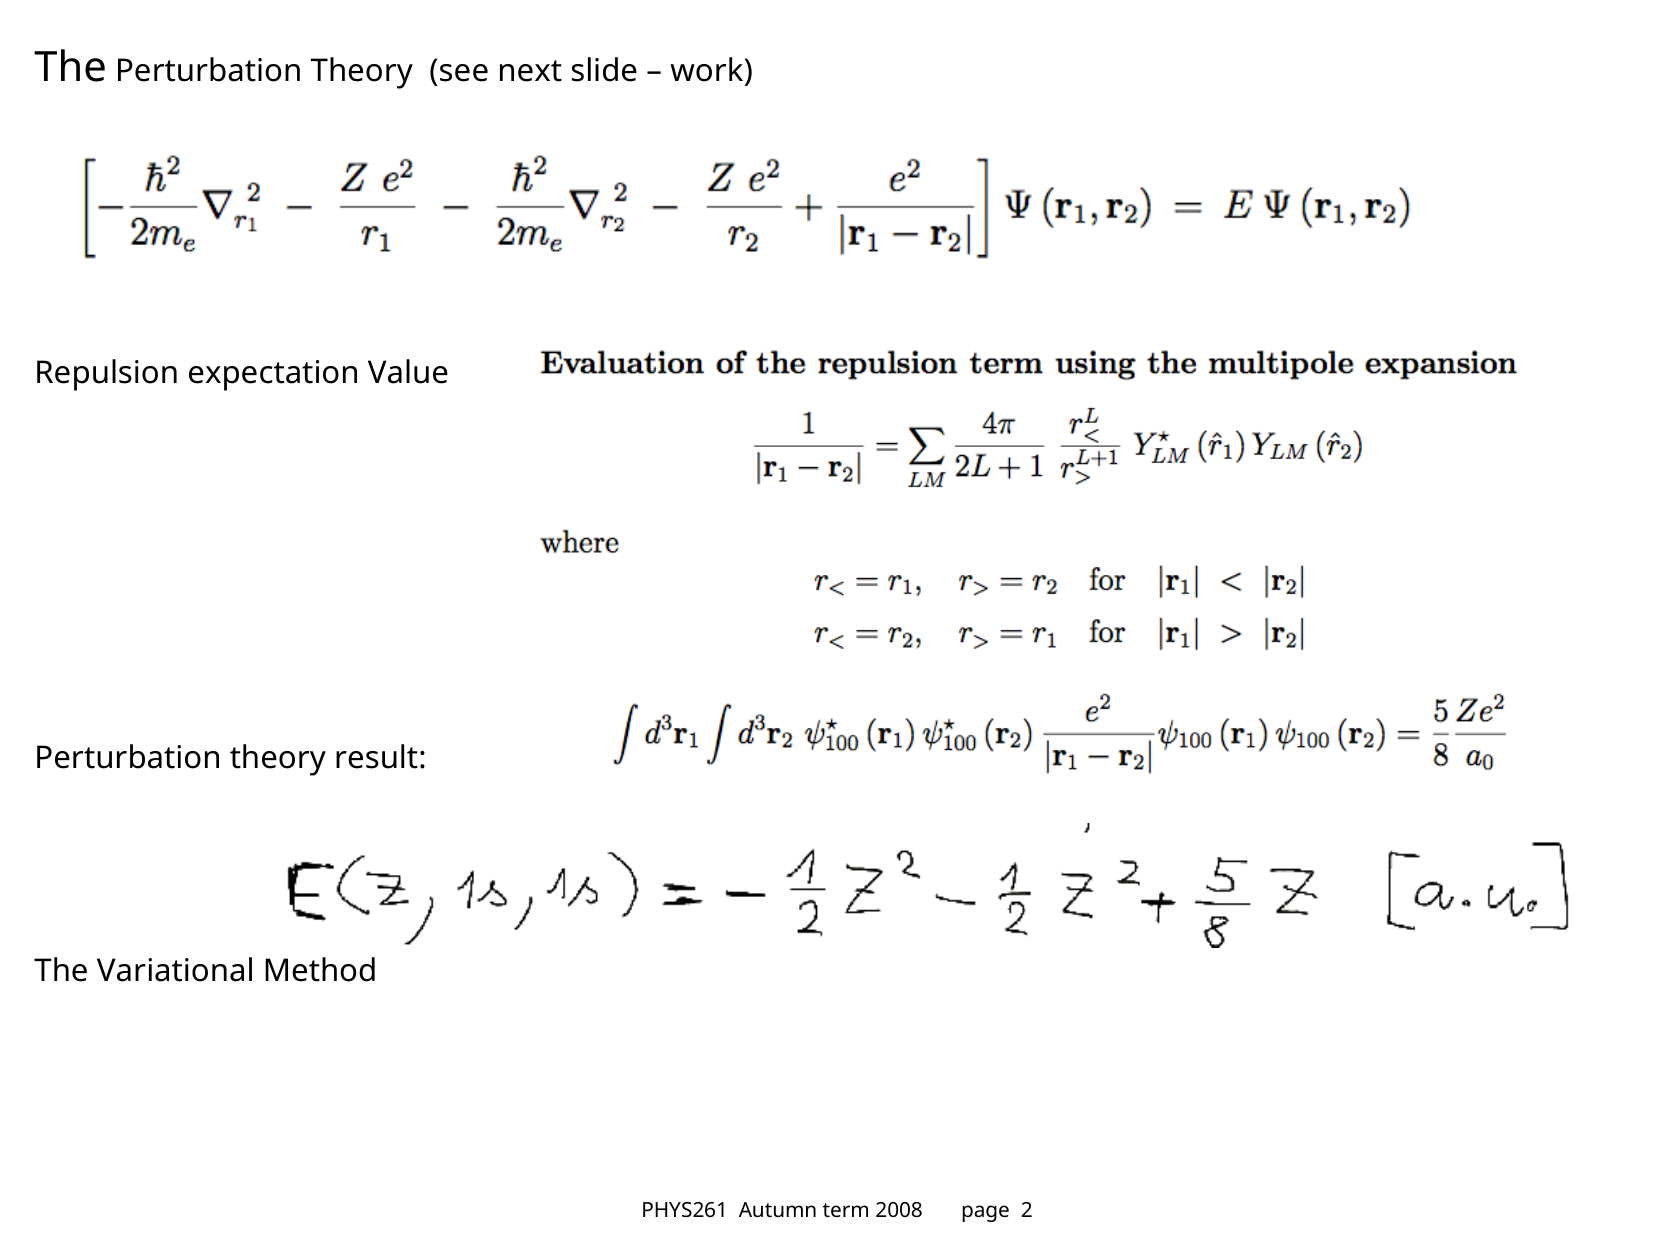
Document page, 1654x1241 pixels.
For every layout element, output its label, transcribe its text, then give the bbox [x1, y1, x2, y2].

text_box The Perturbation Theory (see next slide – work) Repulsion expectation Value Perturbation theory result: The Variational Method [19, 28, 1628, 1206]
picture [277, 823, 1578, 948]
picture [54, 104, 1439, 330]
picture [517, 336, 1536, 797]
